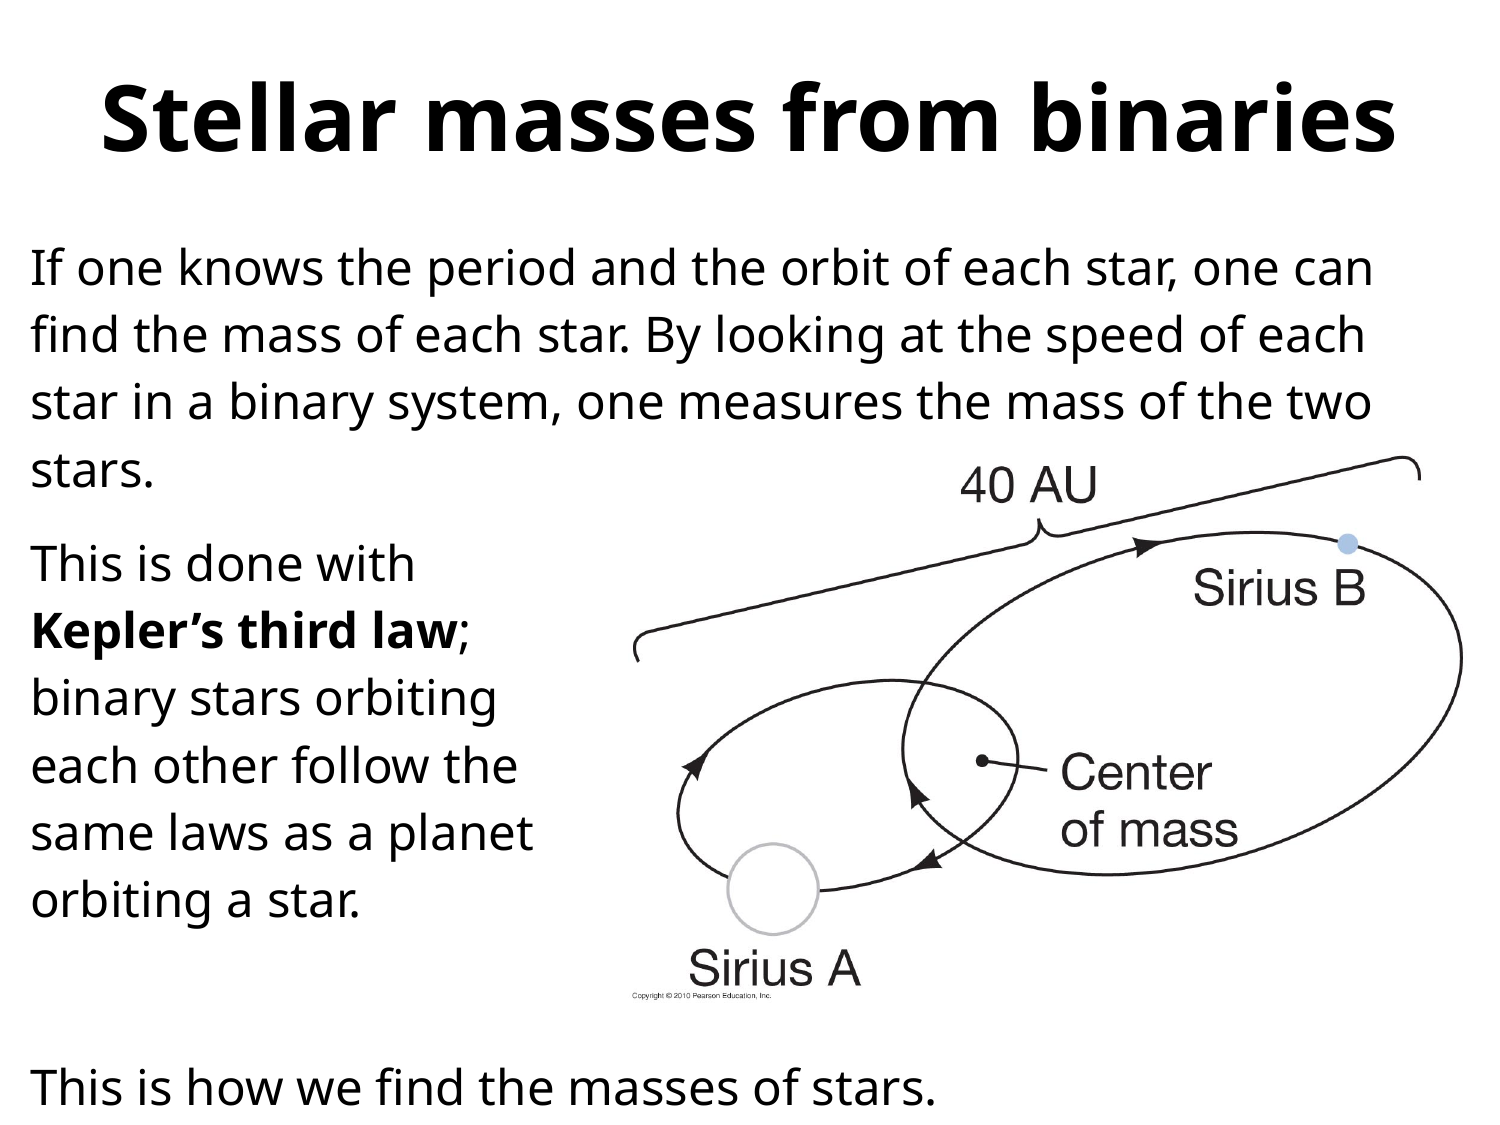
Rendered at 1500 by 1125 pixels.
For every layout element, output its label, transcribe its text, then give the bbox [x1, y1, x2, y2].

picture [628, 451, 1468, 1006]
title Stellar masses from binaries [30, 22, 1471, 211]
list If one knows the period and the orbit of each star, one can find the mass of each star. By looking at the speed of each star in a binary system, one measures the mass of the two stars. This is done with Kepler’s third law; binary stars orbiting each other follow the same laws as a planet orbiting a star. This is how we find the masses of stars. [30, 232, 1471, 1125]
